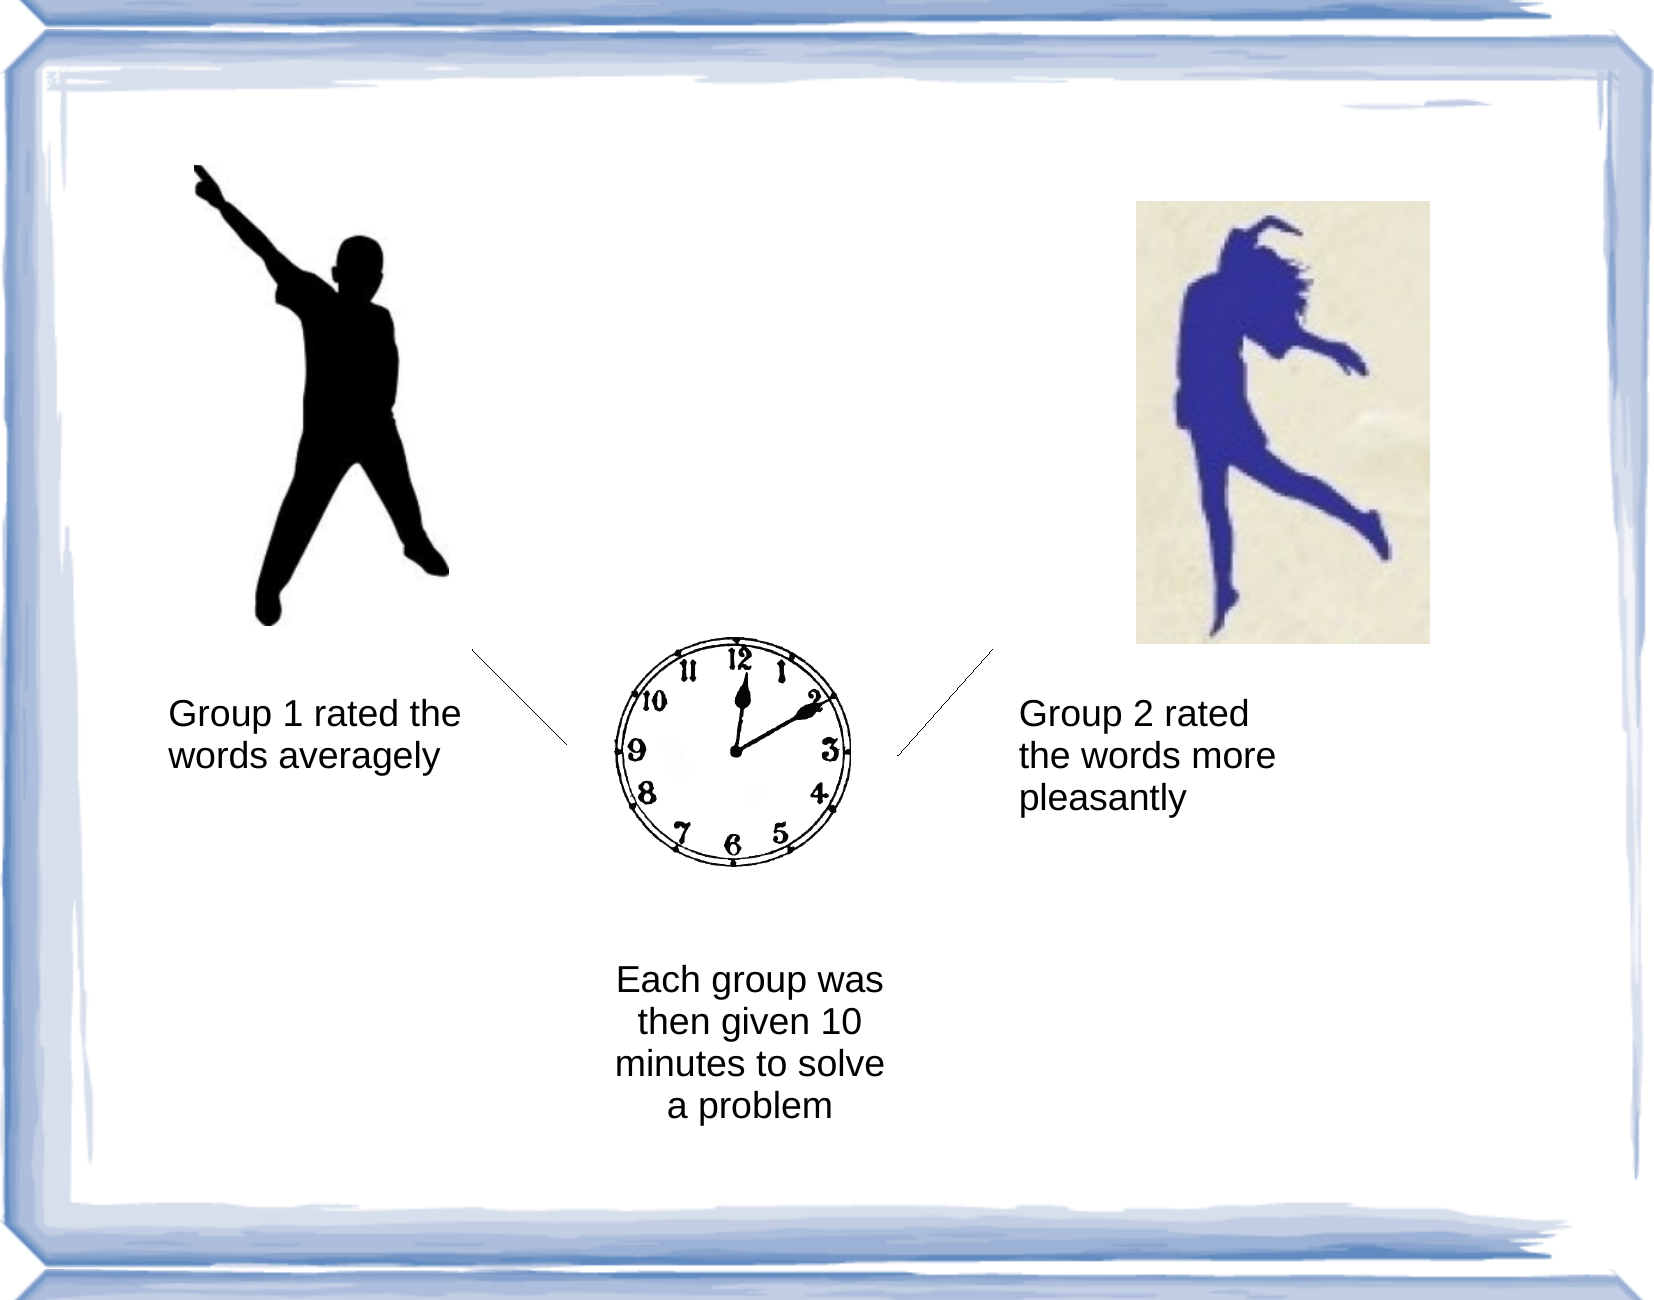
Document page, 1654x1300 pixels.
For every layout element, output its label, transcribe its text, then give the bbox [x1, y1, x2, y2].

text_box Group 2 rated the words more pleasantly [1003, 685, 1300, 839]
text_box Each group was then given 10 minutes to solve a problem [590, 950, 910, 1134]
text_box Group 1 rated the words averagely [153, 685, 508, 784]
picture [0, 0, 1654, 1300]
